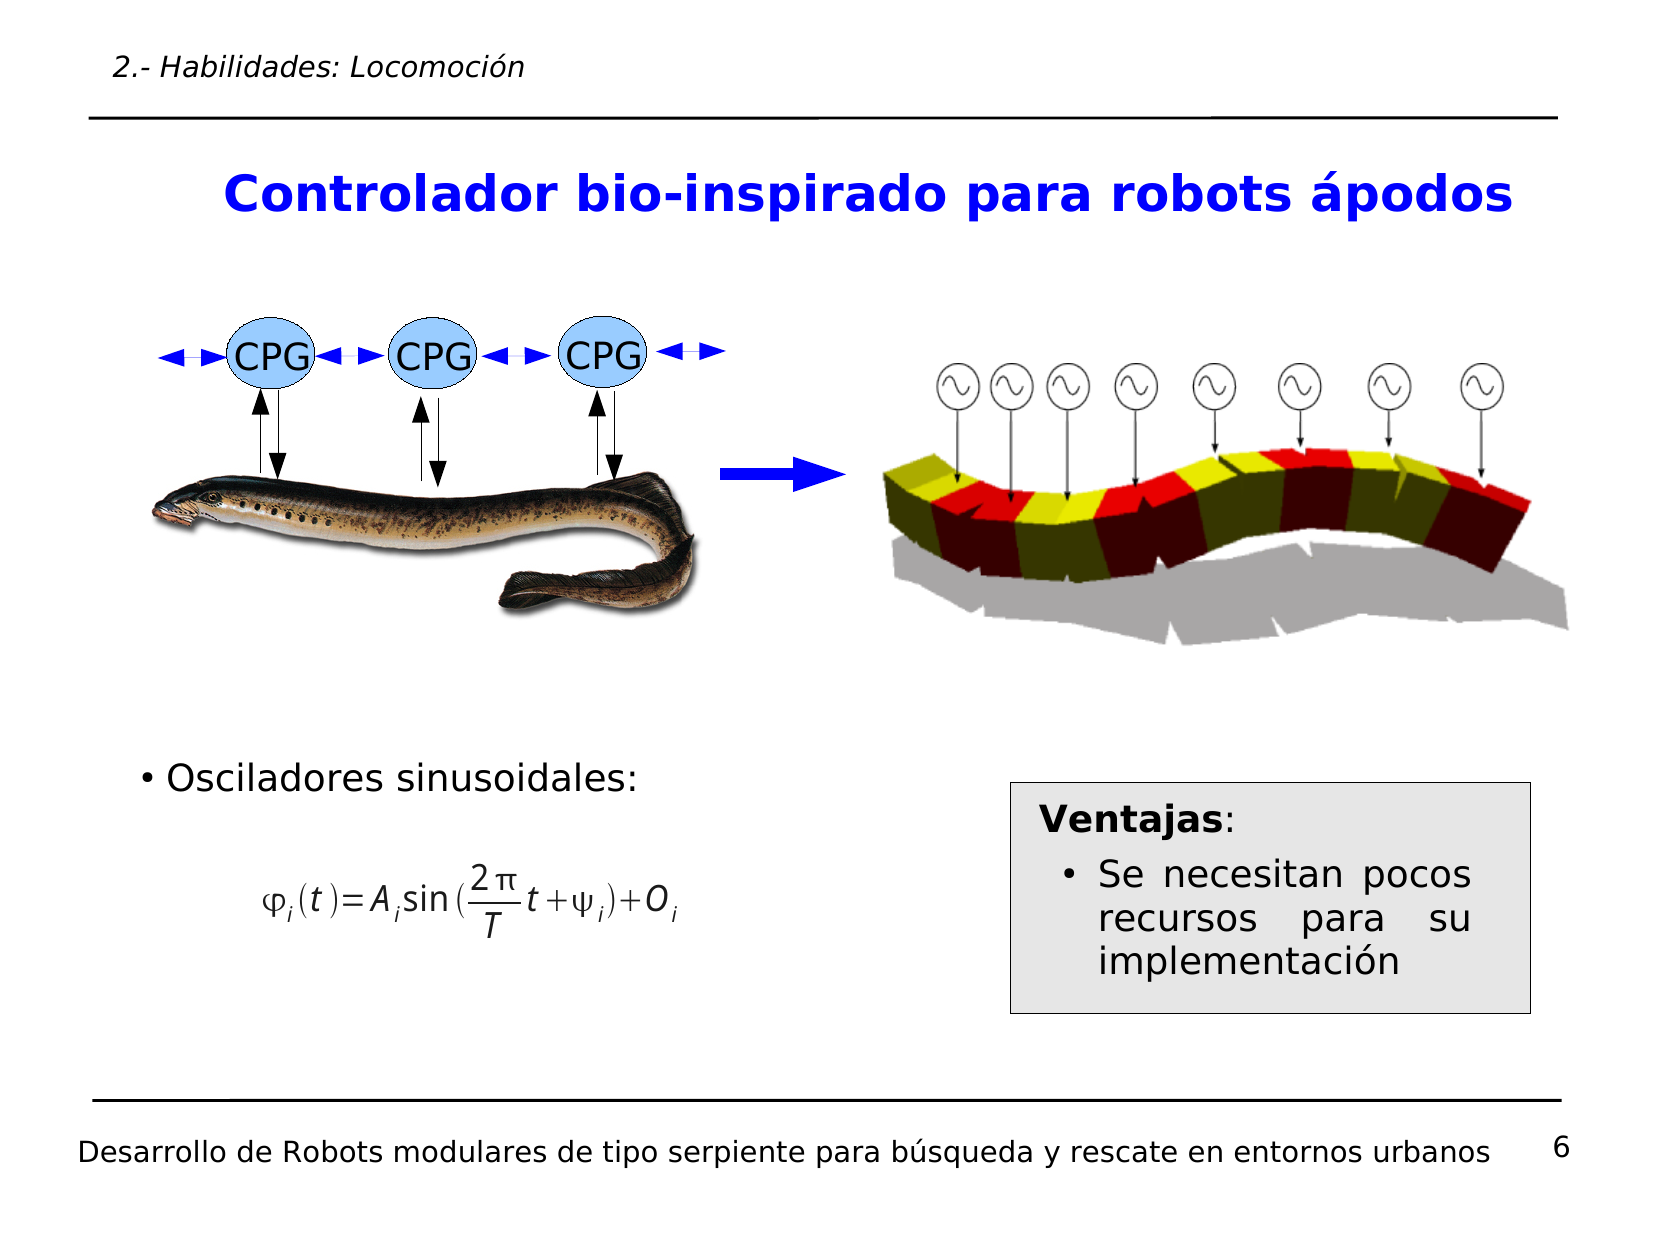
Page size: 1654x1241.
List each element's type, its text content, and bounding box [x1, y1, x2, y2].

text_box 2.- Habilidades: Locomoción [97, 42, 541, 93]
text_box [401, 317, 464, 328]
text_box Controlador bio-inspirado para robots ápodos [208, 157, 1531, 231]
text_box Desarrollo de Robots modulares de tipo serpiente para búsqueda y rescate en entornos urbanos [62, 1127, 1508, 1177]
text_box [571, 316, 633, 326]
picture [857, 363, 1591, 666]
chart [253, 856, 686, 947]
text_box [239, 317, 302, 328]
text_box [1010, 782, 1531, 1014]
text_box Ventajas: Se necesitan pocos recursos para su implementación [1012, 790, 1572, 1006]
text_box Osciladores sinusoidales: [126, 749, 655, 809]
text_box CPG [380, 328, 489, 387]
picture [110, 420, 739, 669]
text_box CPG [550, 326, 658, 386]
text_box CPG [218, 328, 327, 387]
